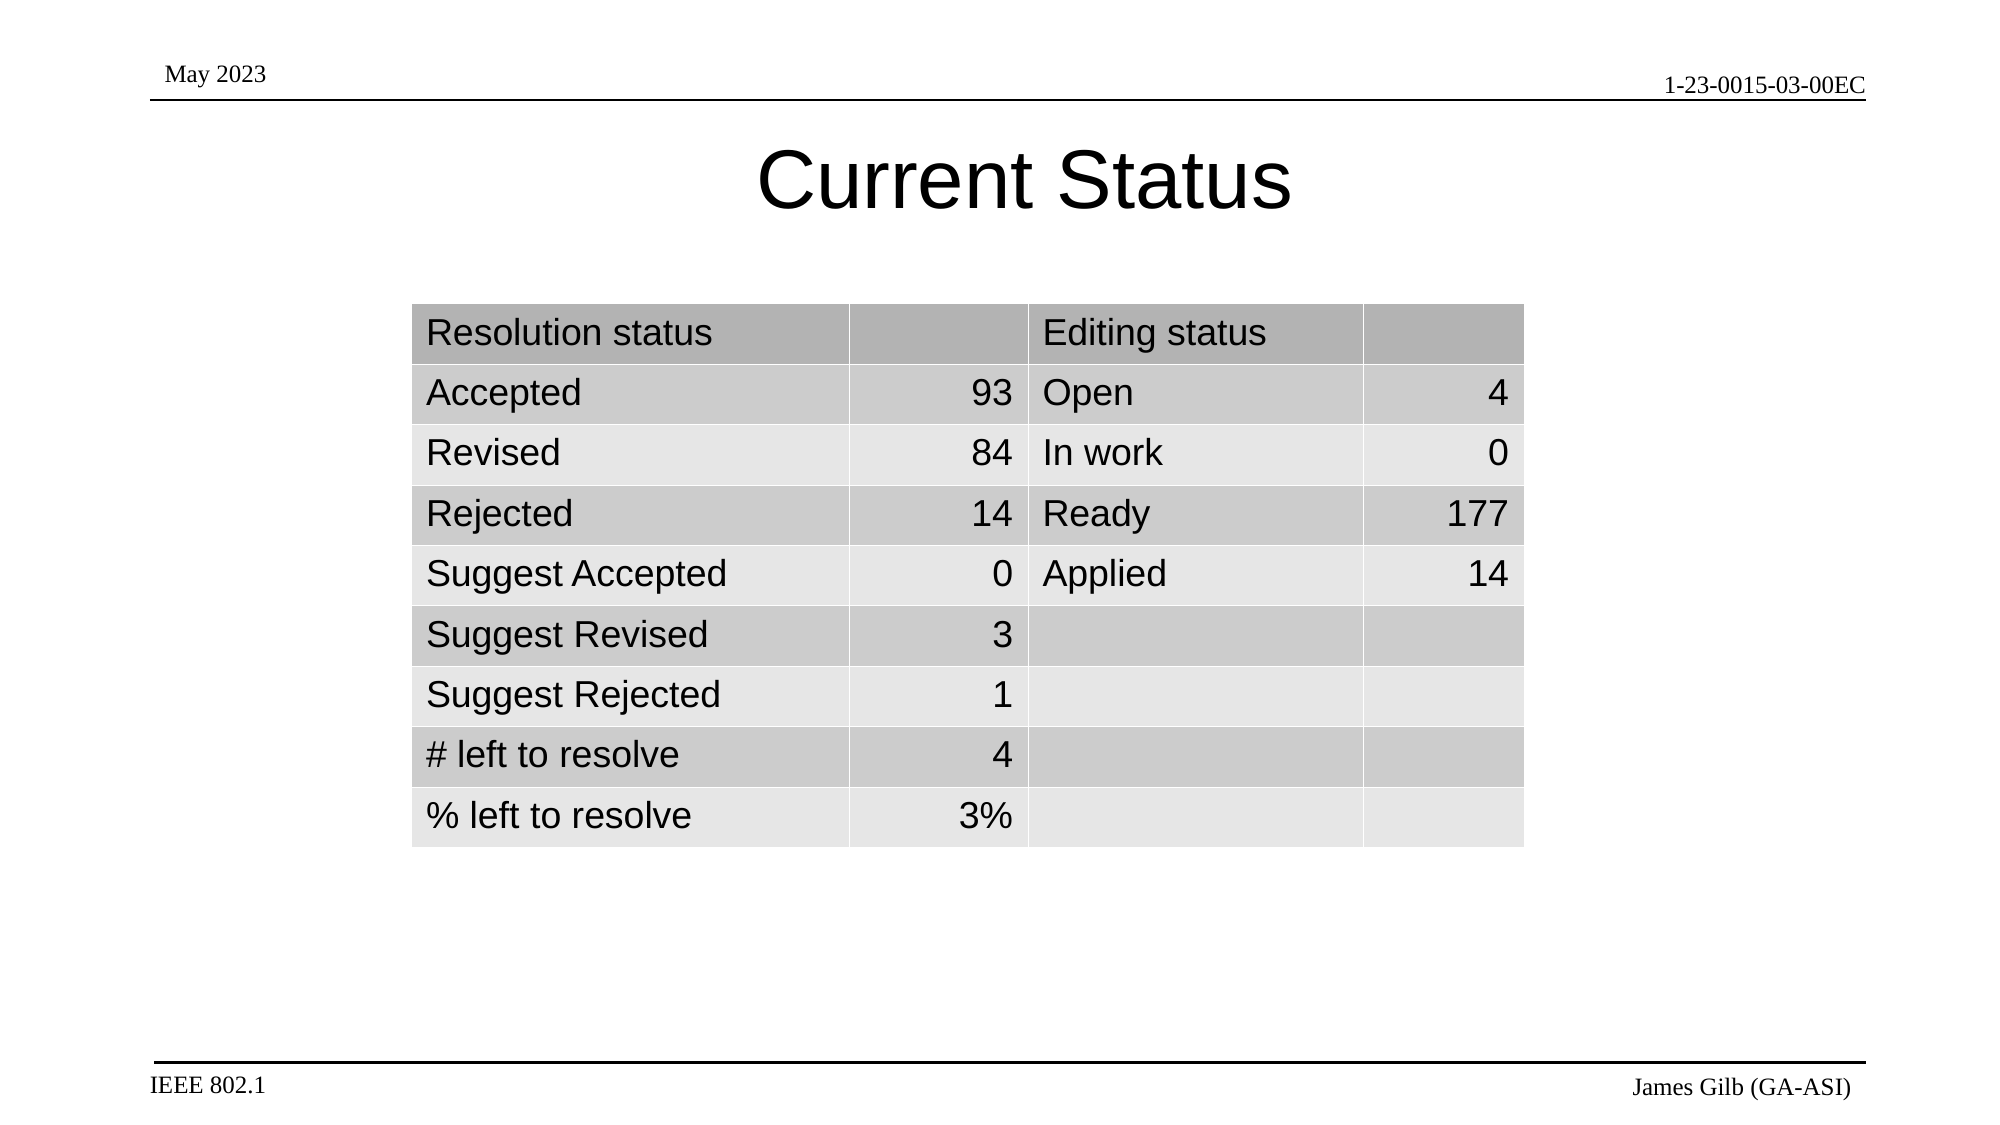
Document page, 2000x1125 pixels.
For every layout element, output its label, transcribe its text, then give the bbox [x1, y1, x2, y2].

table_cell [1364, 788, 1524, 847]
table_cell [1364, 667, 1524, 726]
table_cell Suggest Rejected [412, 667, 849, 726]
table_cell 84 [850, 425, 1028, 485]
table_cell In work [1029, 425, 1363, 485]
table_header [1364, 304, 1524, 364]
table_cell 14 [1364, 546, 1524, 605]
table_cell 4 [850, 727, 1028, 787]
table_cell 0 [1364, 425, 1524, 485]
table_cell 14 [850, 486, 1028, 545]
table_cell Open [1029, 365, 1363, 424]
table_cell # left to resolve [412, 727, 849, 787]
table_cell 3% [850, 788, 1028, 847]
table_cell [1364, 727, 1524, 787]
table_cell Applied [1029, 546, 1363, 605]
table_cell Suggest Revised [412, 606, 849, 666]
table_cell 1 [850, 667, 1028, 726]
table_header [850, 304, 1028, 364]
title Current Status [149, 112, 1900, 238]
table_cell Suggest Accepted [412, 546, 849, 605]
table_cell [1364, 606, 1524, 666]
table_cell 3 [850, 606, 1028, 666]
table_cell 93 [850, 365, 1028, 424]
table_cell Ready [1029, 486, 1363, 545]
table_cell [1029, 606, 1363, 666]
table_cell Accepted [412, 365, 849, 424]
table_cell 177 [1364, 486, 1524, 545]
table_cell [1029, 667, 1363, 726]
table_cell Rejected [412, 486, 849, 545]
table_cell [1029, 788, 1363, 847]
table_cell 0 [850, 546, 1028, 605]
table_cell [1029, 727, 1363, 787]
table_cell 4 [1364, 365, 1524, 424]
table_cell % left to resolve [412, 788, 849, 847]
table_header Editing status [1029, 304, 1363, 364]
table_header Resolution status [412, 304, 849, 364]
table_cell Revised [412, 425, 849, 485]
